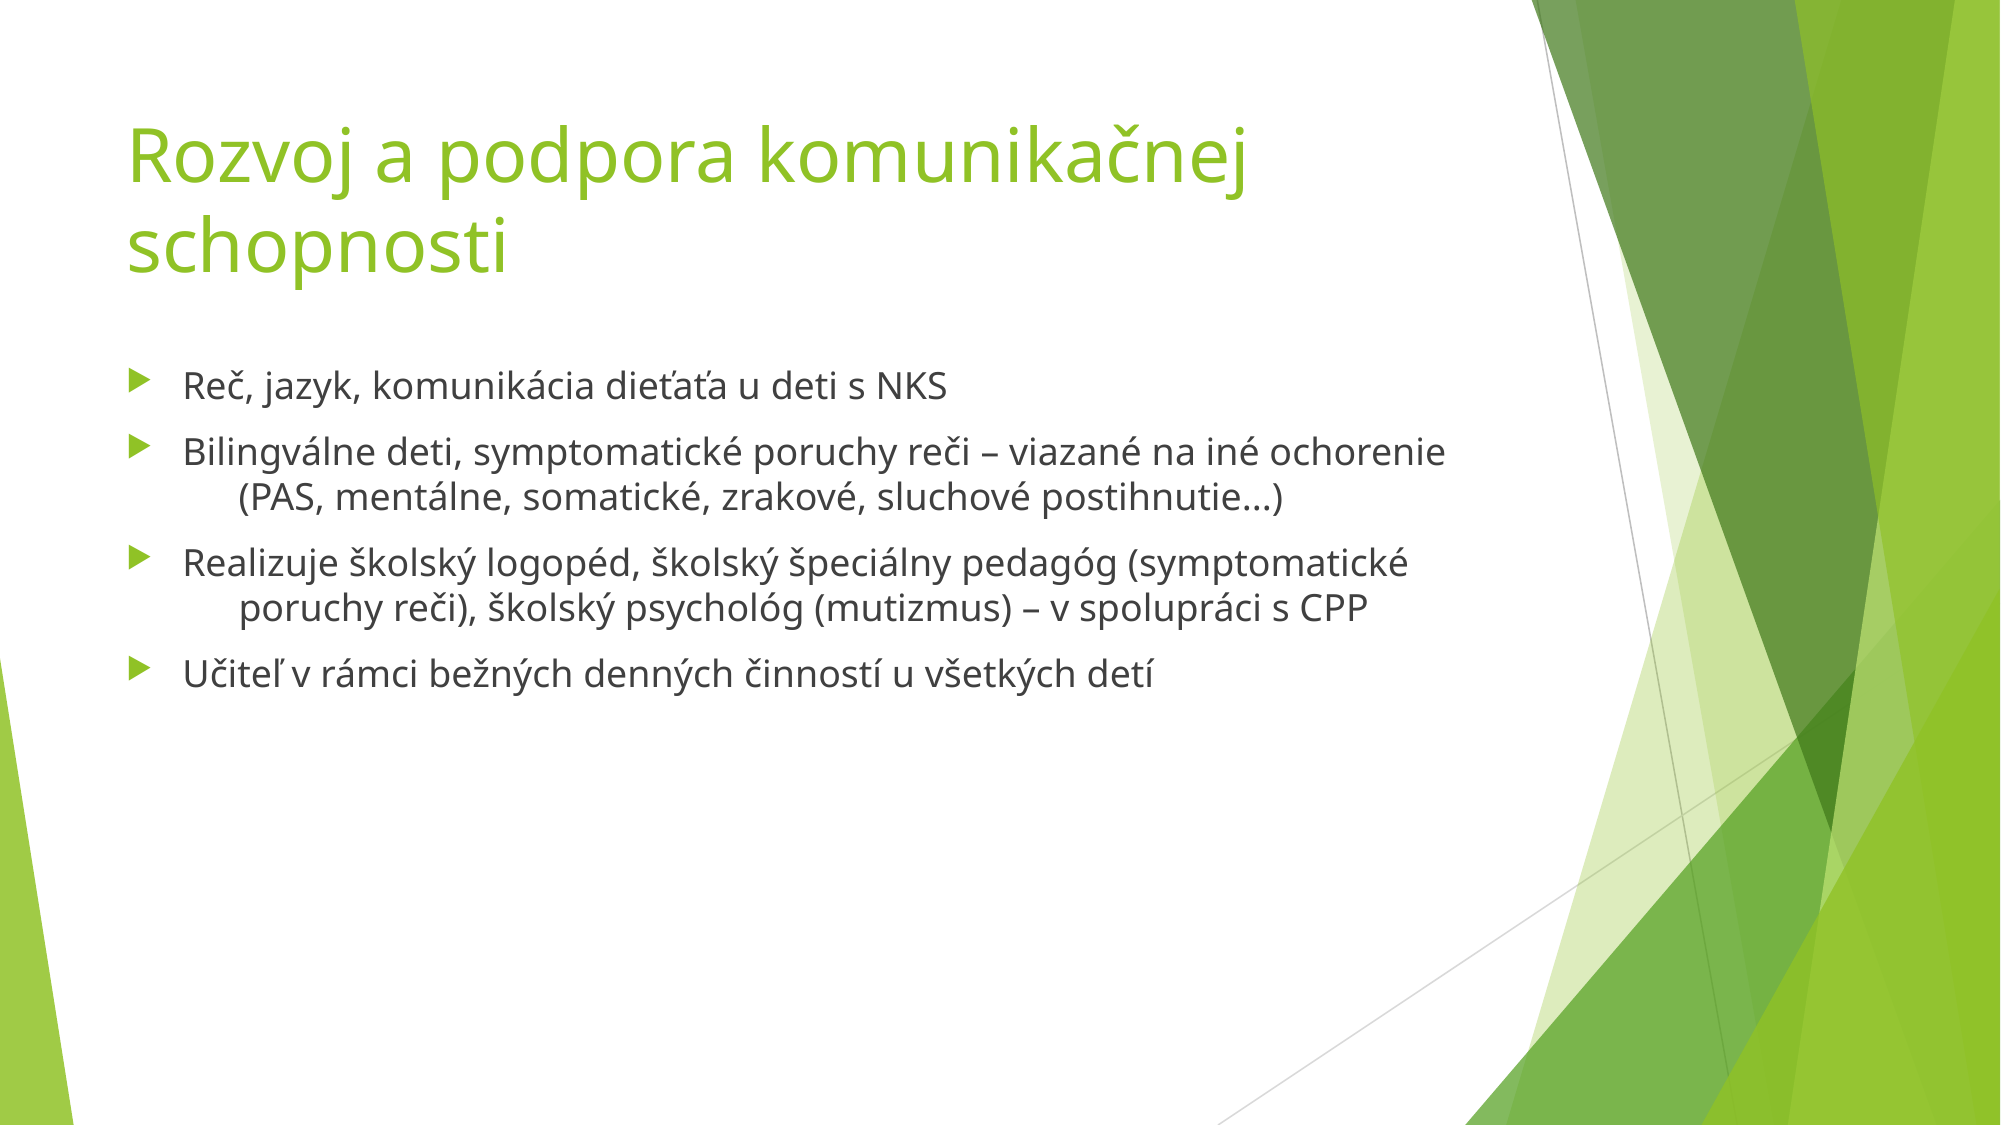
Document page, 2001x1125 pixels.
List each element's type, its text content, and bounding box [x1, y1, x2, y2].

title Rozvoj a podpora komunikačnej schopnosti [111, 99, 1522, 317]
list Reč, jazyk, komunikácia dieťaťa u deti s NKS Bilingválne deti, symptomatické poruchy reči – viazané na iné ochorenie (PAS, mentálne, somatické, zrakové, sluchové postihnutie...) Realizuje školský logopéd, školský špeciálny pedagóg (symptomatické poruchy reči), školský psychológ (mutizmus) – v spolupráci s CPP Učiteľ v rámci bežných denných činností u všetkých detí [111, 354, 1522, 795]
